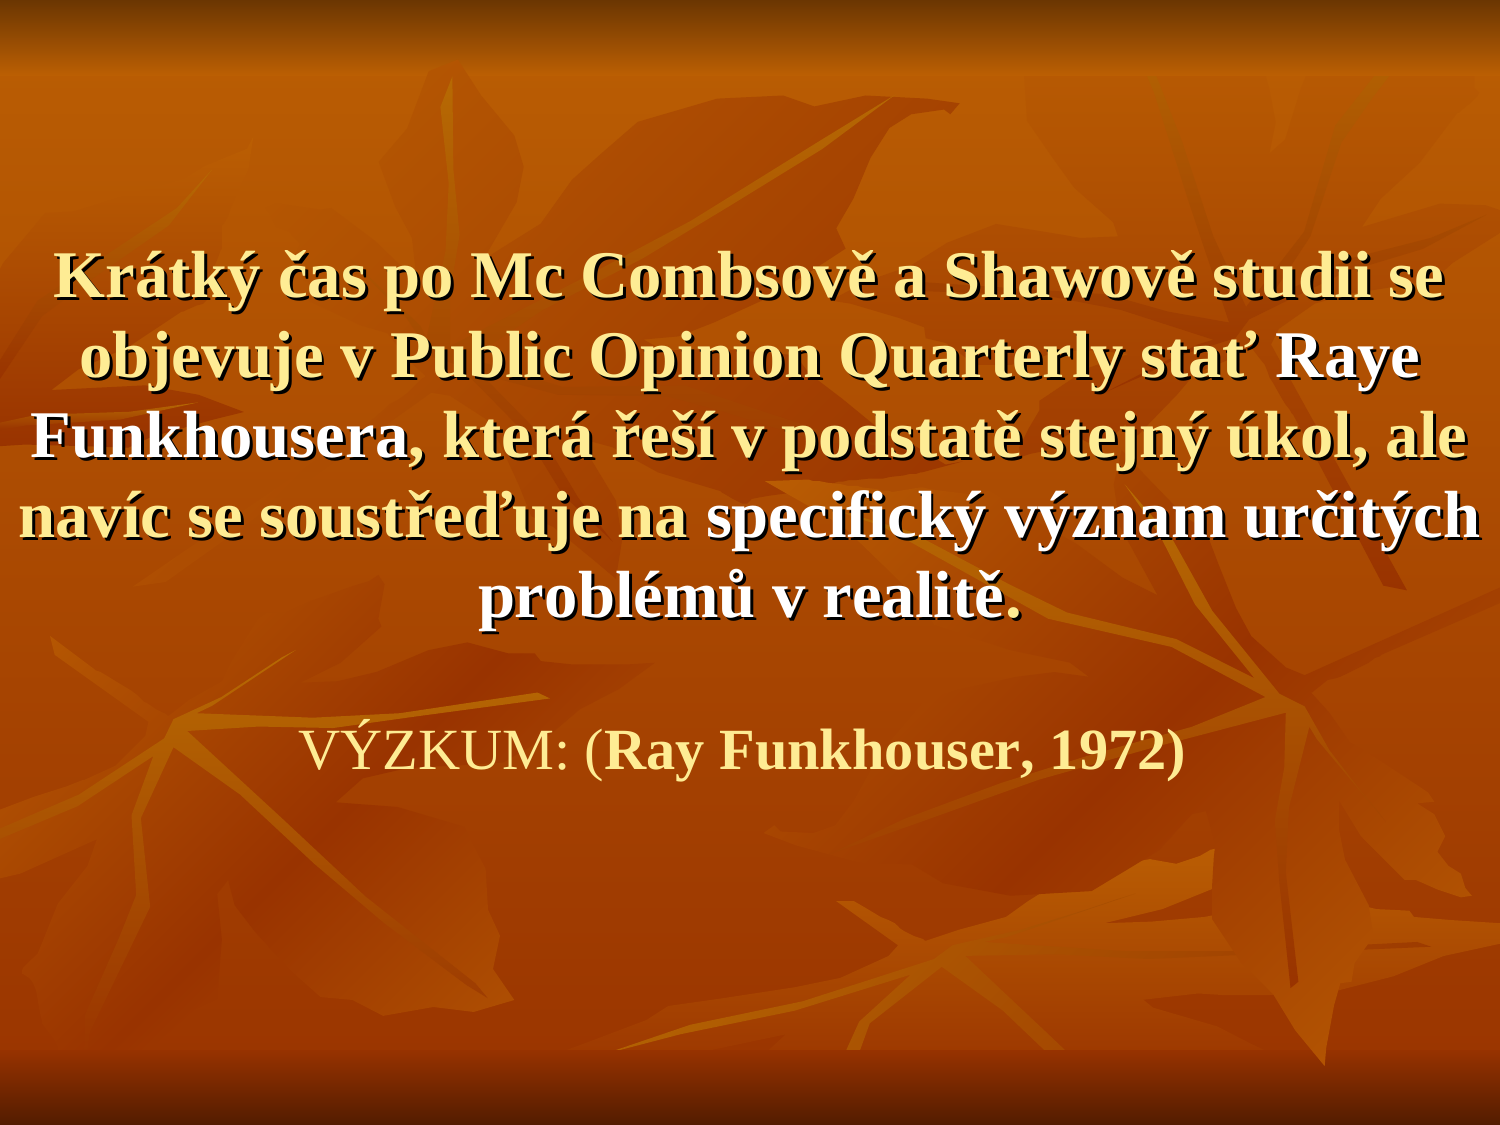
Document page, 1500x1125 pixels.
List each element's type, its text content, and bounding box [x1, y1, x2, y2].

title Krátký čas po Mc Combsově a Shawově studii se objevuje v Public Opinion Quarterly stať Raye Funkhousera, která řeší v podstatě stejný úkol, ale navíc se soustřeďuje na specifický význam určitých problémů v realitě. VÝZKUM: (Ray Funkhouser, 1972) [0, 0, 1500, 1083]
